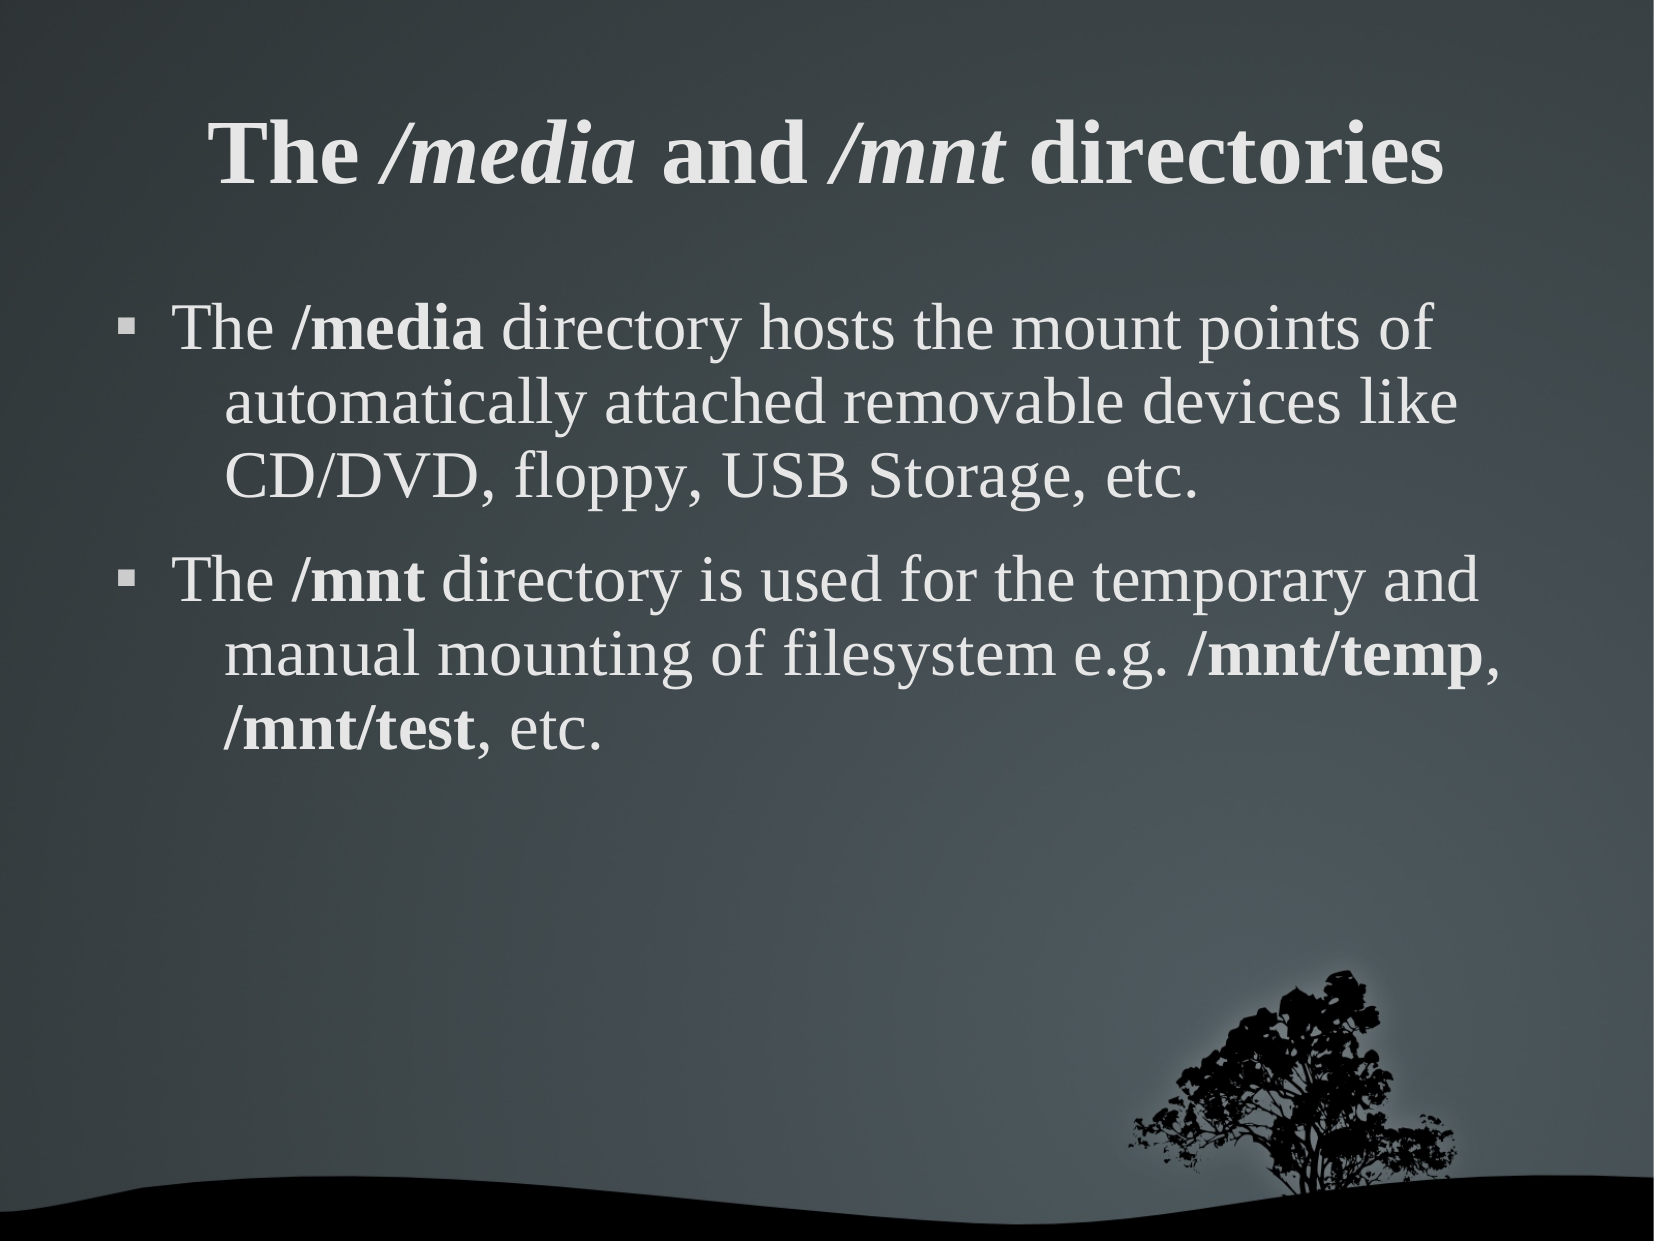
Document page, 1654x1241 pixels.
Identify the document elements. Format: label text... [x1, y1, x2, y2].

picture [0, 0, 1654, 1241]
title The /media and /mnt directories [82, 49, 1571, 257]
list The /media directory hosts the mount points of automatically attached removable devices like CD/DVD, floppy, USB Storage, etc. The /mnt directory is used for the temporary and manual mounting of filesystem e.g. /mnt/temp, /mnt/test, etc. [82, 290, 1571, 1109]
